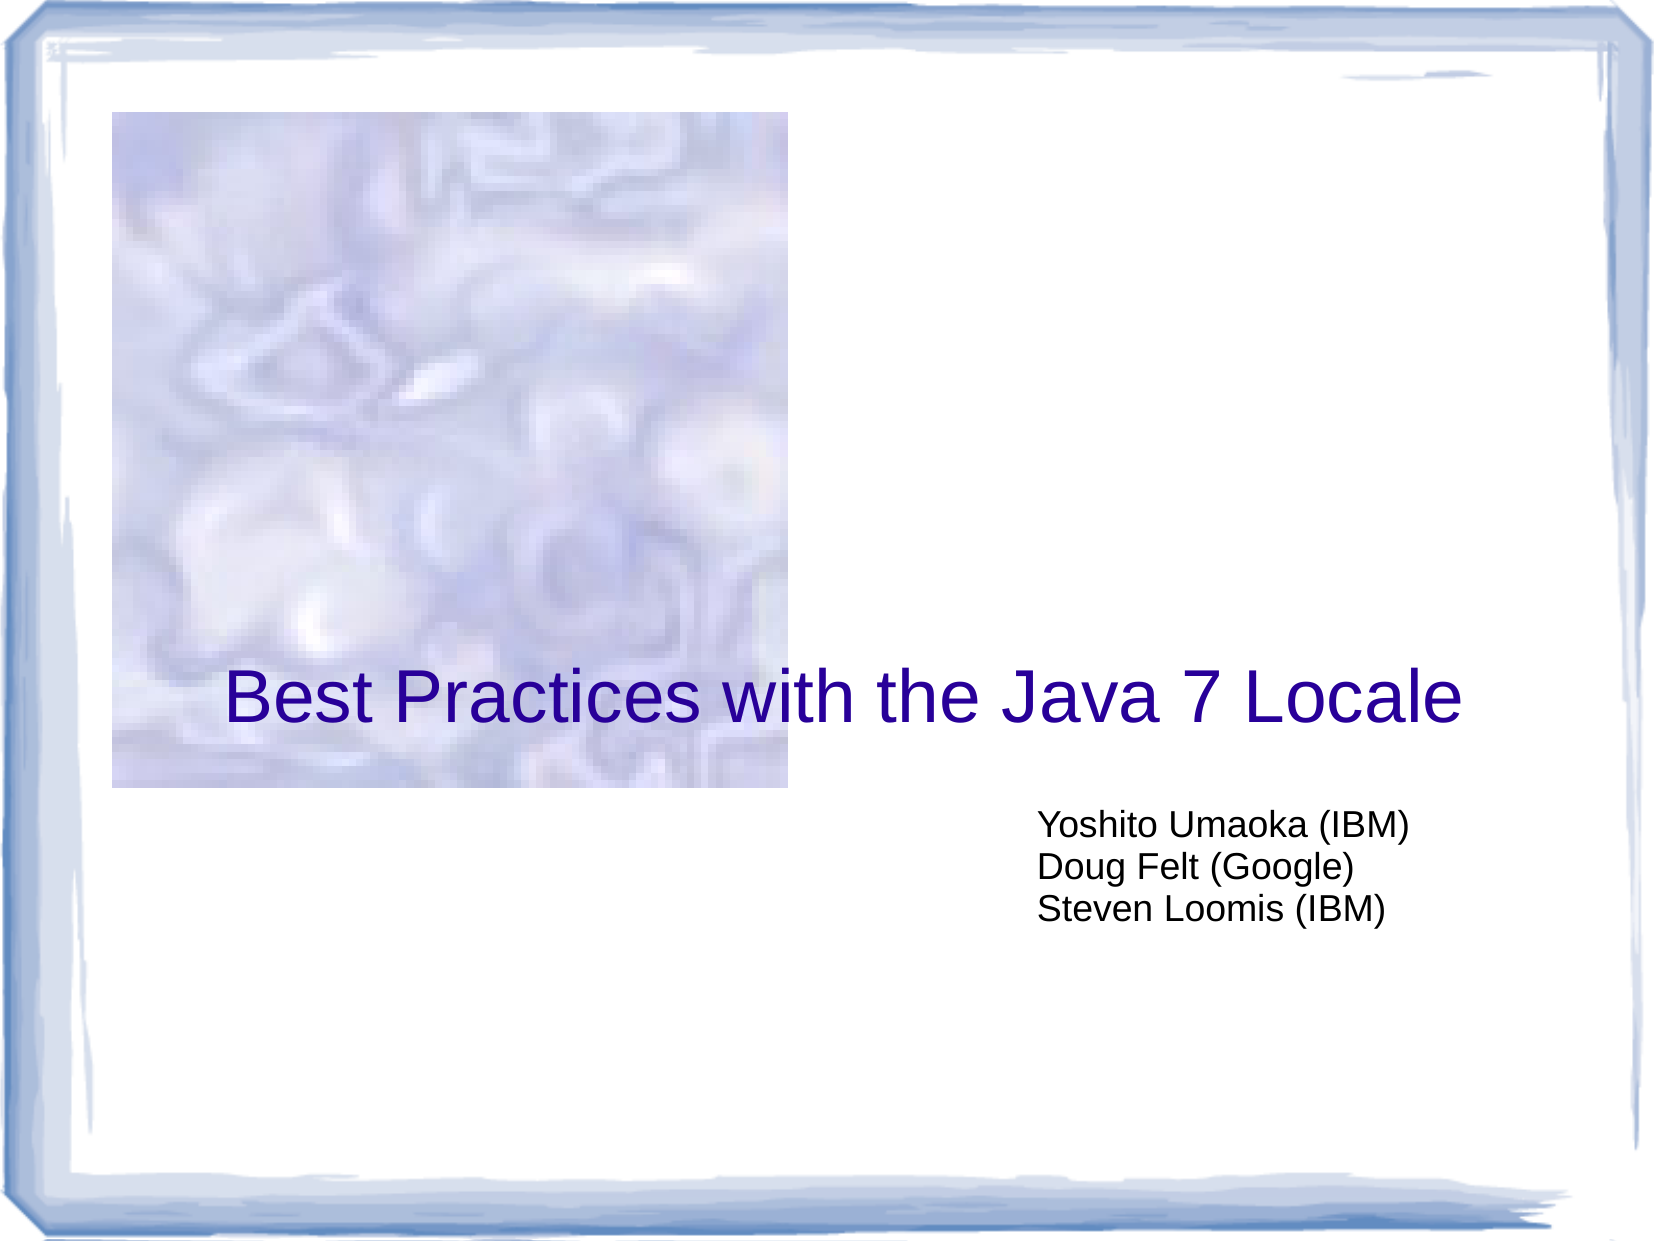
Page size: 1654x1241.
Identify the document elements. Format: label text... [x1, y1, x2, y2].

subtitle Best Practices with the Java 7 Locale [118, 324, 1571, 1144]
text_box Yoshito Umaoka (IBM) Doug Felt (Google) Steven Loomis (IBM) [1022, 796, 1426, 938]
picture [0, 0, 1654, 1241]
